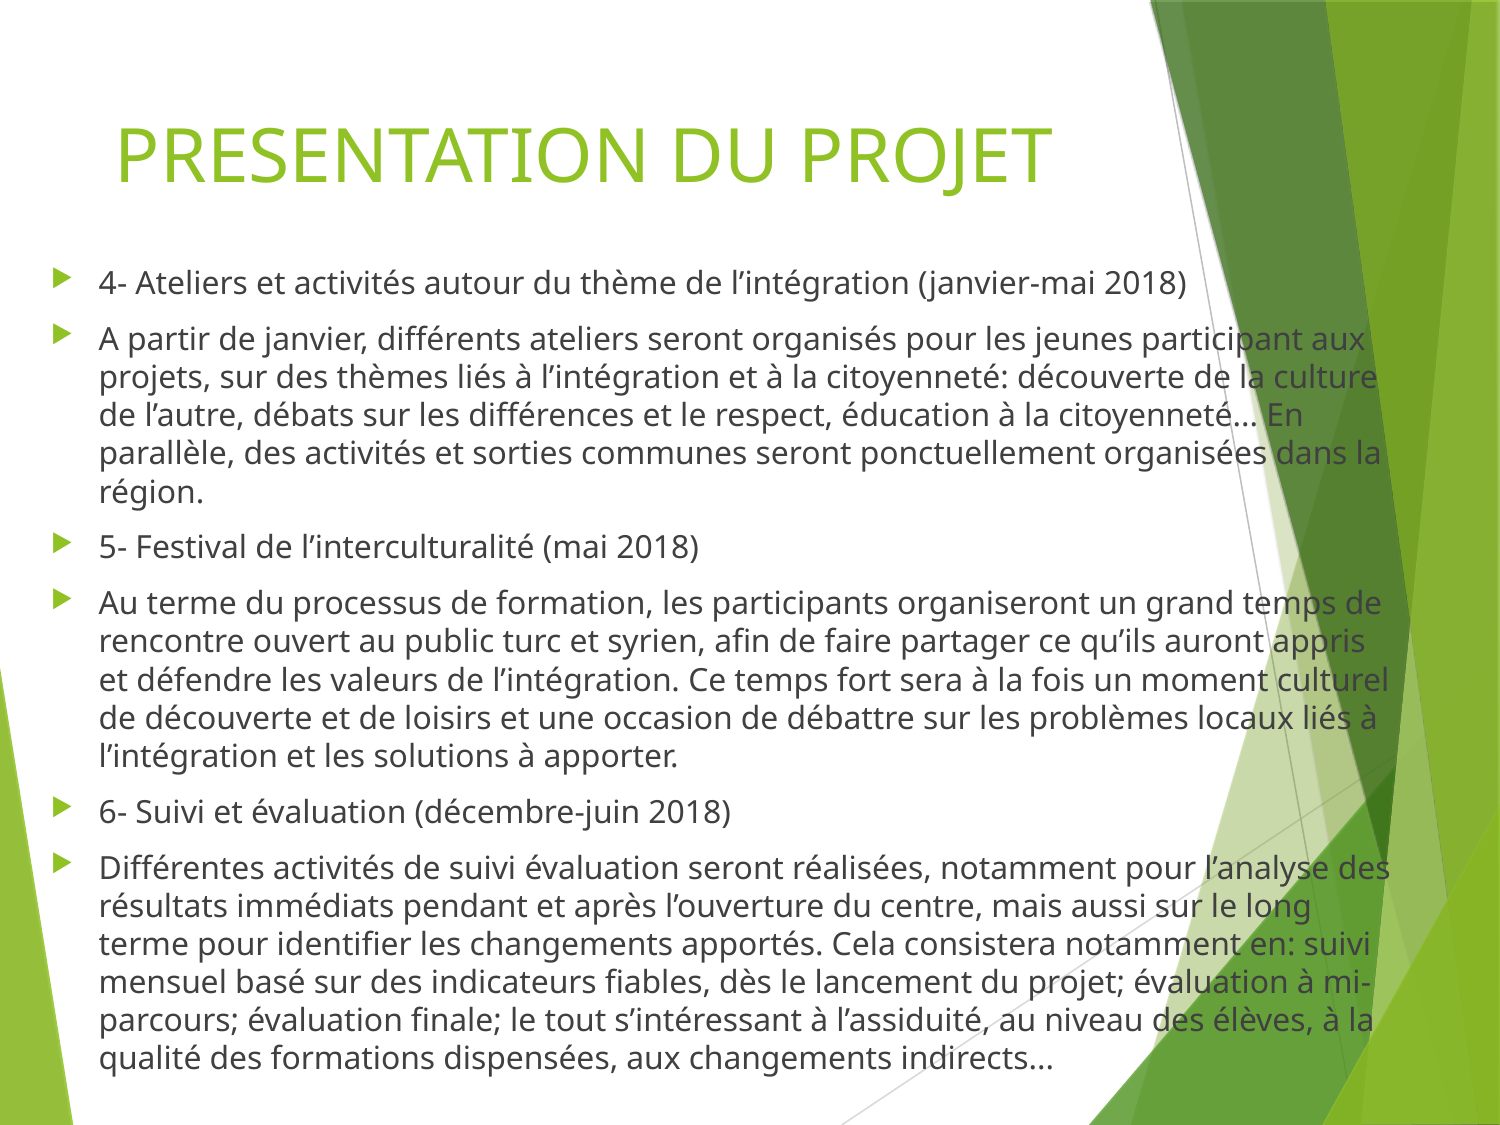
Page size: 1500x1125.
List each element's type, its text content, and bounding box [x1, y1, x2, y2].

list 4- Ateliers et activités autour du thème de l’intégration (janvier-mai 2018) A partir de janvier, différents ateliers seront organisés pour les jeunes participant aux projets, sur des thèmes liés à l’intégration et à la citoyenneté: découverte de la culture de l’autre, débats sur les différences et le respect, éducation à la citoyenneté... En parallèle, des activités et sorties communes seront ponctuellement organisées dans la région. 5- Festival de l’interculturalité (mai 2018) Au terme du processus de formation, les participants organiseront un grand temps de rencontre ouvert au public turc et syrien, afin de faire partager ce qu’ils auront appris et défendre les valeurs de l’intégration. Ce temps fort sera à la fois un moment culturel de découverte et de loisirs et une occasion de débattre sur les problèmes locaux liés à l’intégration et les solutions à apporter. 6- Suivi et évaluation (décembre-juin 2018) Différentes activités de suivi évaluation seront réalisées, notamment pour l’analyse des résultats immédiats pendant et après l’ouverture du centre, mais aussi sur le long terme pour identifier les changements apportés. Cela consistera notamment en: suivi mensuel basé sur des indicateurs fiables, dès le lancement du projet; évaluation à mi-parcours; évaluation finale; le tout s’intéressant à l’assiduité, au niveau des élèves, à la qualité des formations dispensées, aux changements indirects... [35, 255, 1412, 1091]
title PRESENTATION DU PROJET [99, 99, 1142, 255]
